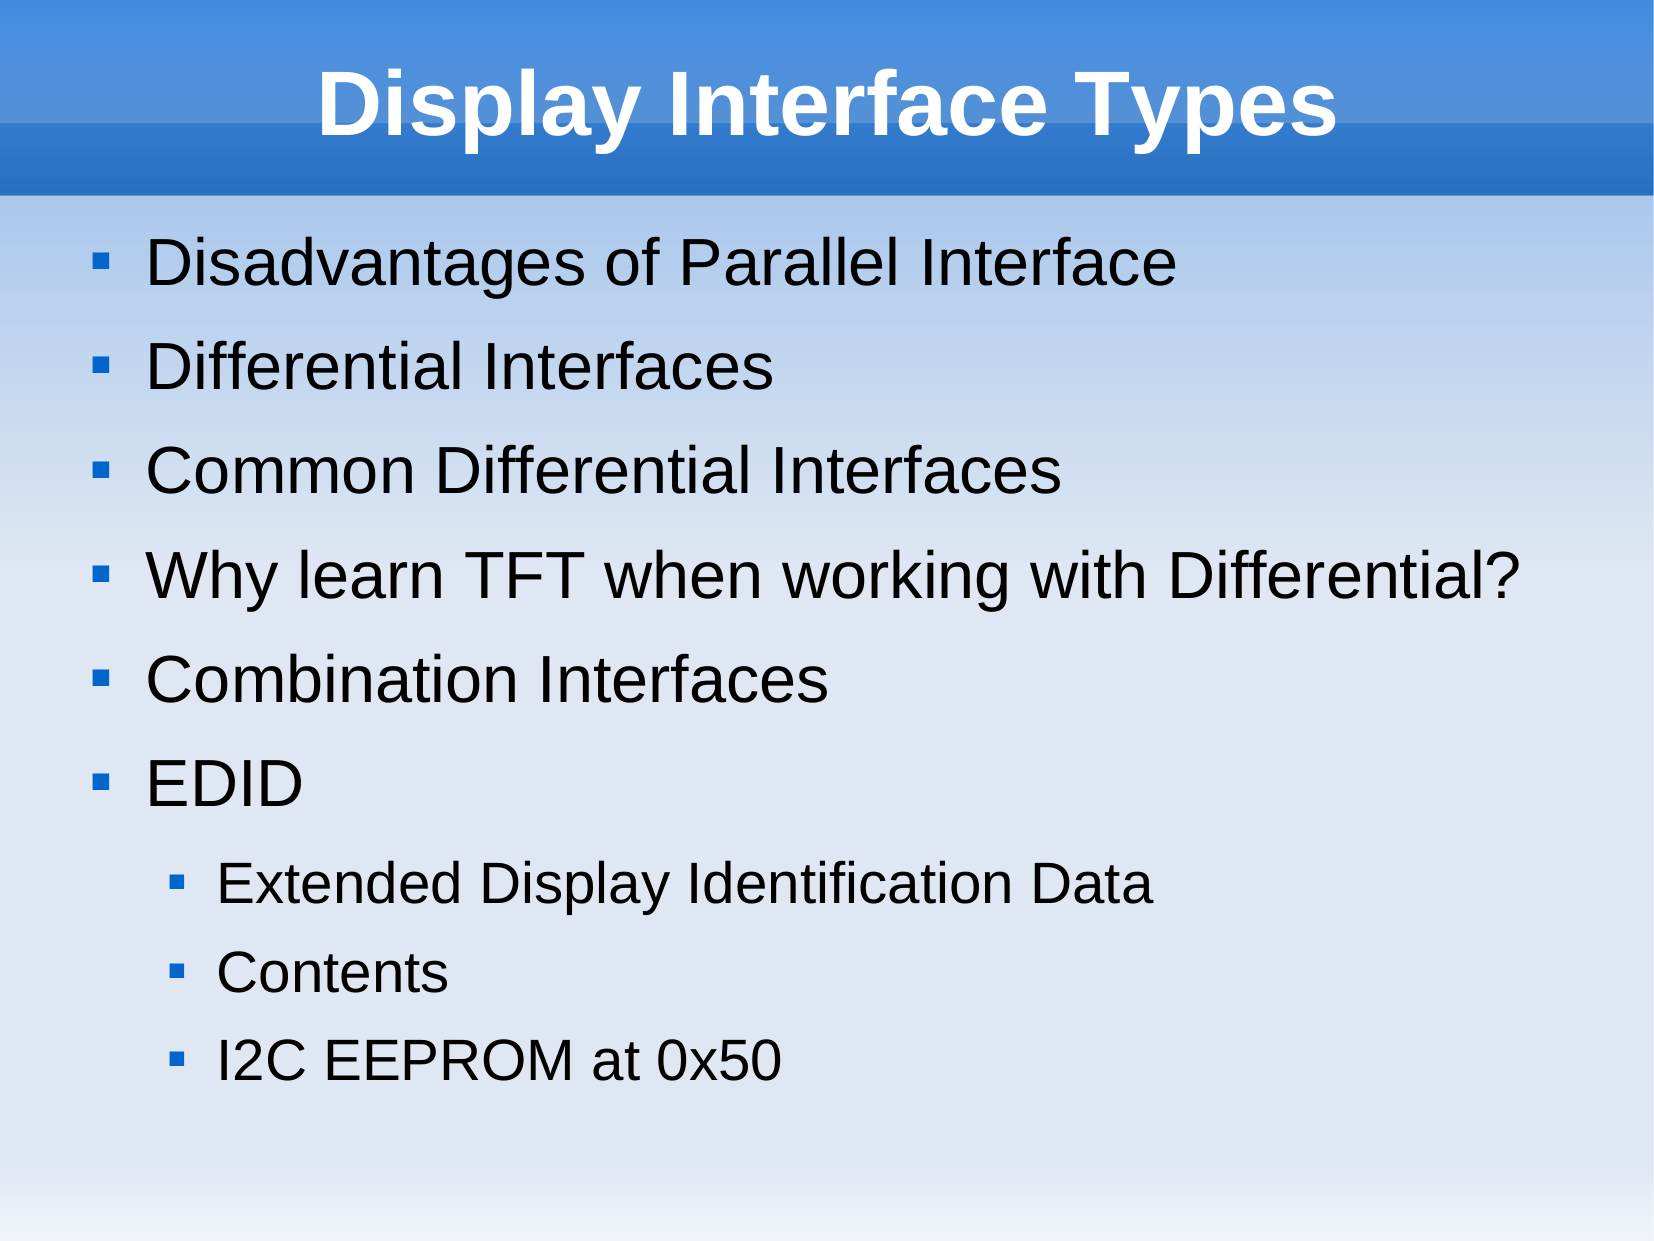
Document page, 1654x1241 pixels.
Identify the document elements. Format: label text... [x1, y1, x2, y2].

title Display Interface Types [49, 0, 1538, 208]
list Disadvantages of Parallel Interface Differential Interfaces Common Differential Interfaces Why learn TFT when working with Differential? Combination Interfaces EDID Extended Display Identification Data Contents I2C EEPROM at 0x50 [75, 225, 1564, 1094]
picture [0, 0, 1654, 1241]
